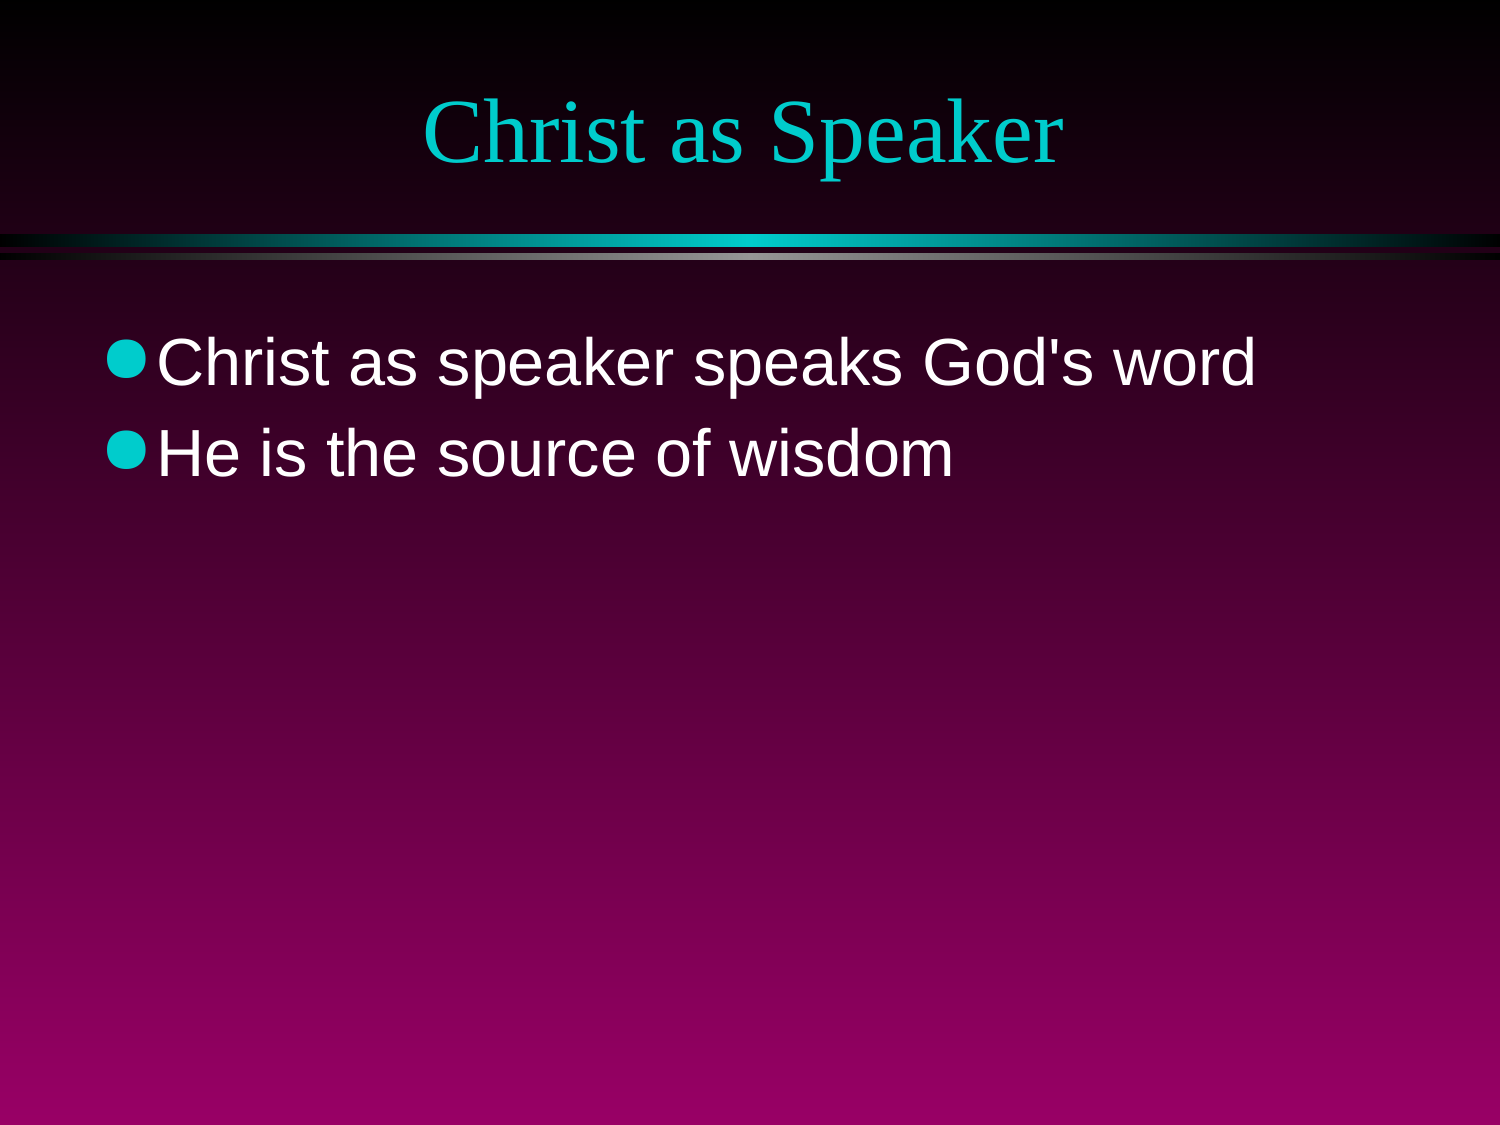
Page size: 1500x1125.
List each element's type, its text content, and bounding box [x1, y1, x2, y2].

title Christ as Speaker [99, 37, 1388, 225]
list Christ as speaker speaks God's word He is the source of wisdom [99, 324, 1388, 1001]
